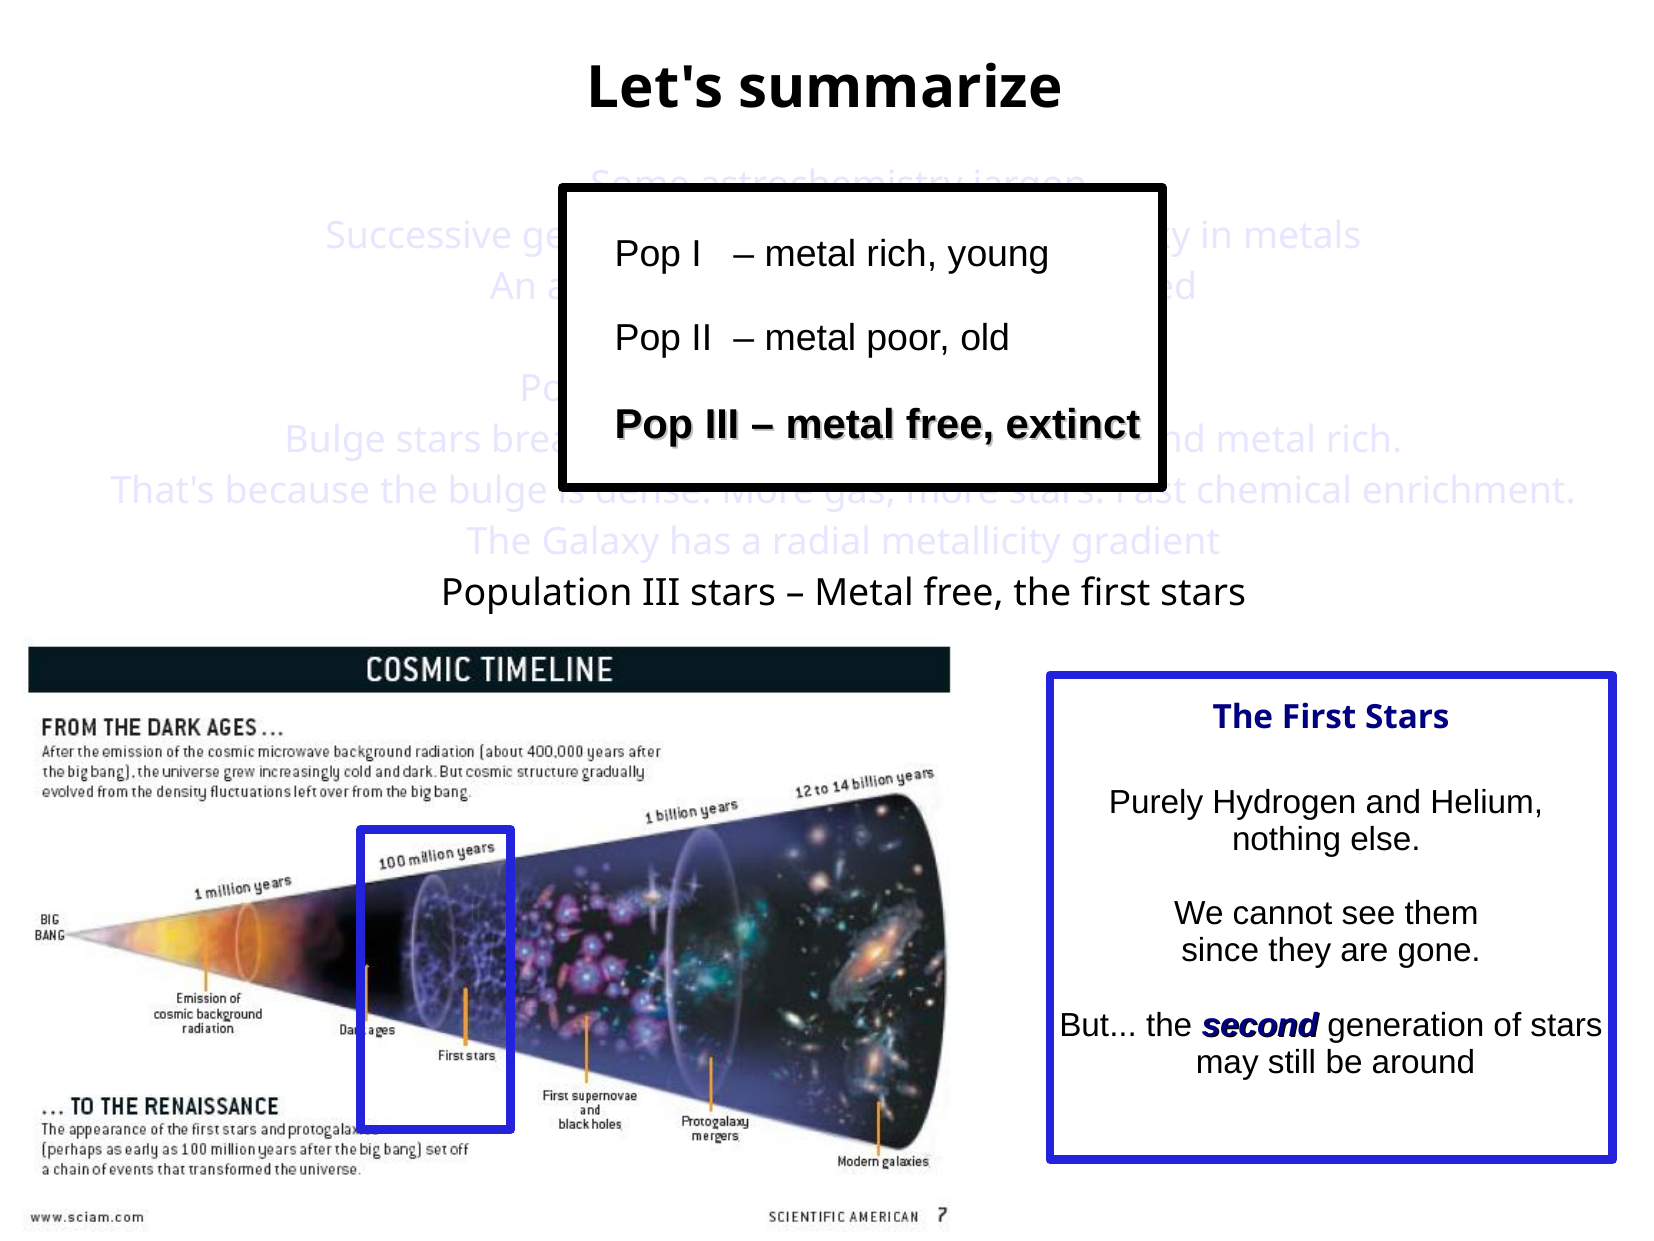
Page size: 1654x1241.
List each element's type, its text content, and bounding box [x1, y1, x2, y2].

text_box [1050, 675, 1613, 1160]
text_box [360, 829, 511, 1130]
text_box [562, 187, 1163, 488]
text_box Pop I – metal rich, young Pop II – metal poor, old Pop III – metal free, extinct [599, 225, 1238, 455]
text_box The First Stars Purely Hydrogen and Helium, nothing else. We cannot see them since they are gone. But... the second generation of stars may still be around [1012, 685, 1650, 1235]
text_box Some astrochemistry jargon Successive generations of stars enrich the Galaxy in metals An age-metallicity relation can be traced Stellar Populations Pop I – Disk stars ; Pop II – Halo stars Bulge stars break the classification. They are old and metal rich. That's because the bulge is dense. More gas, more stars. Fast chemical enrichment. The Galaxy has a radial metallicity gradient Population III stars – Metal free, the first stars [75, 150, 1613, 688]
text_box Let's summarize [262, 37, 1388, 134]
picture [0, 637, 976, 1232]
